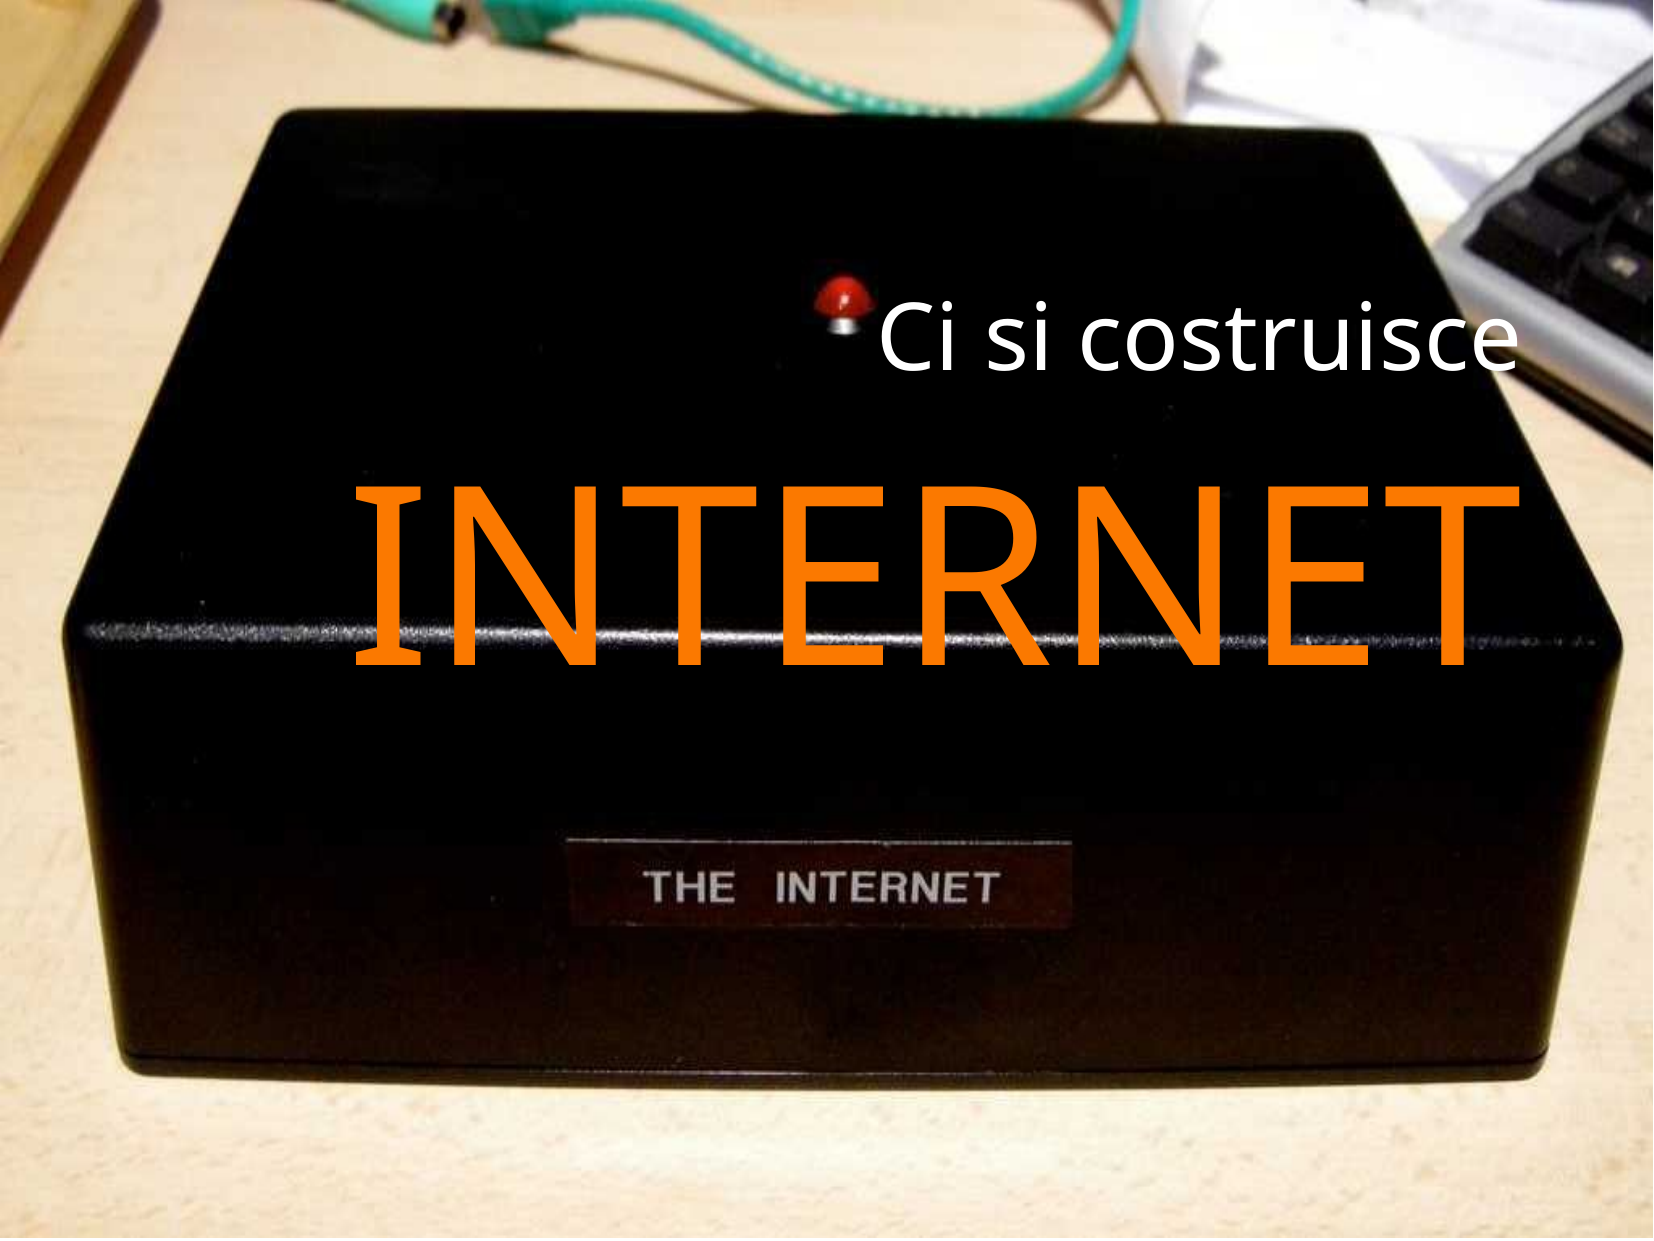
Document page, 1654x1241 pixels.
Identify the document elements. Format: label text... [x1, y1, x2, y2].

picture [0, 0, 1653, 1238]
text_box Ci si costruisce INTERNET [262, 262, 1538, 271]
